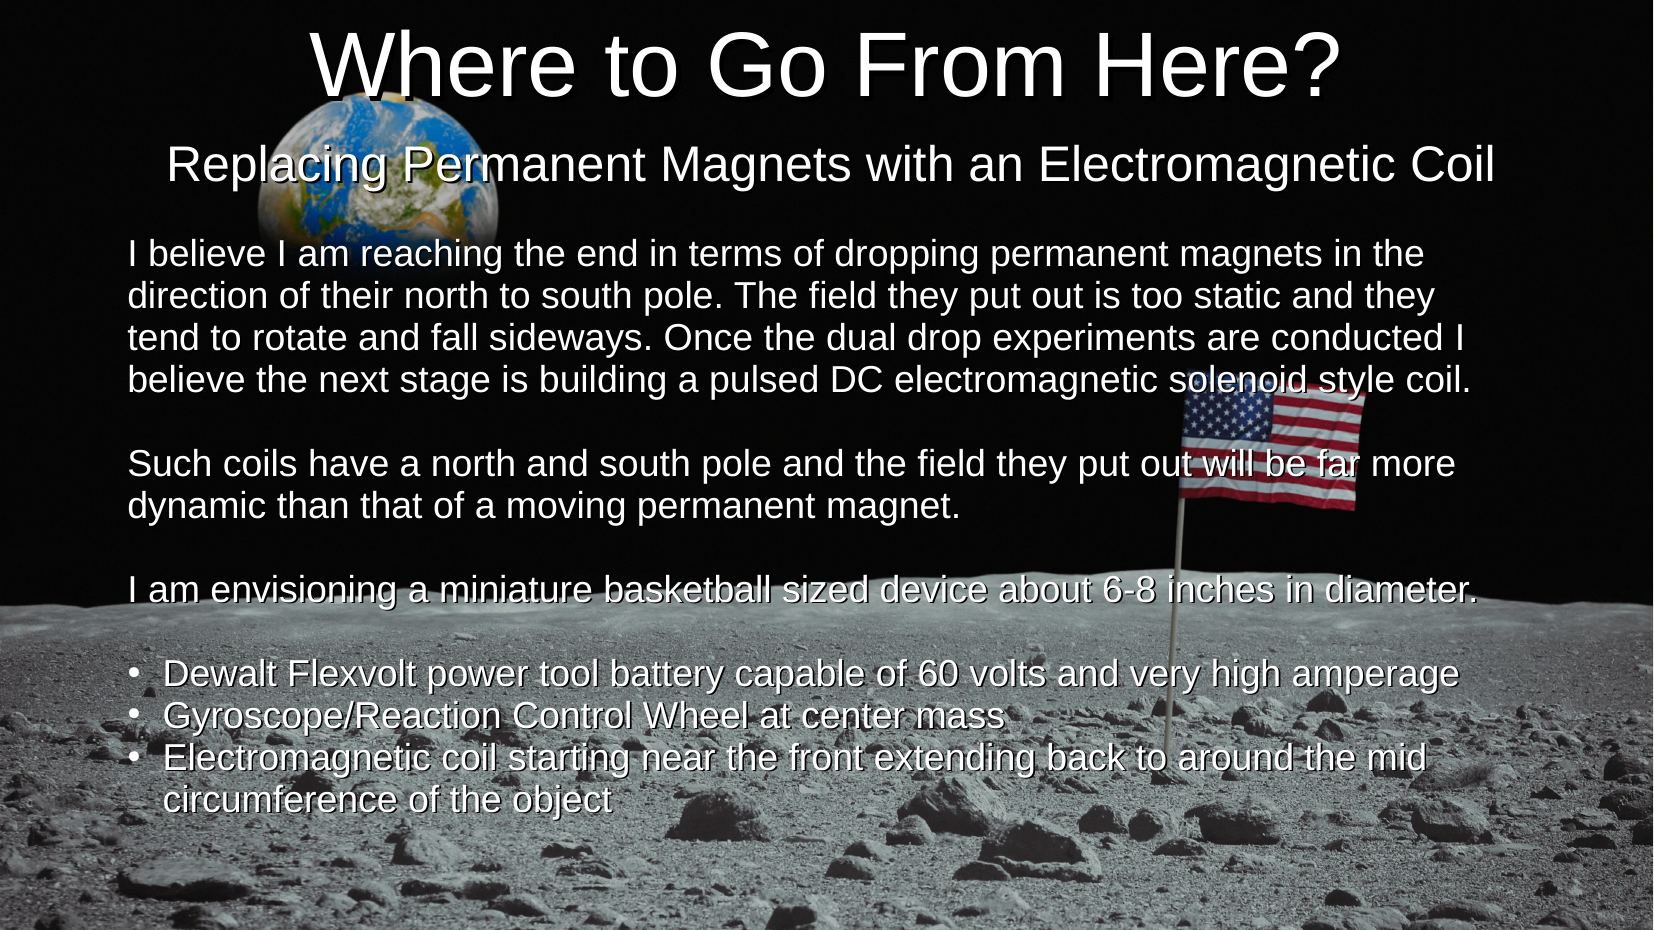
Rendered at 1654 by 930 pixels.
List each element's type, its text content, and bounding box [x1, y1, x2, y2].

title Where to Go From Here? [82, 0, 1571, 168]
title Replacing Permanent Magnets with an Electromagnetic Coil [87, 126, 1576, 202]
text_box I believe I am reaching the end in terms of dropping permanent magnets in the direction of their north to south pole. The field they put out is too static and they tend to rotate and fall sideways. Once the dual drop experiments are conducted I believe the next stage is building a pulsed DC electromagnetic solenoid style coil. Such coils have a north and south pole and the field they put out will be far more dynamic than that of a moving permanent magnet. I am envisioning a miniature basketball sized device about 6-8 inches in diameter. Dewalt Flexvolt power tool battery capable of 60 volts and very high amperage Gyroscope/Reaction Control Wheel at center mass Electromagnetic coil starting near the front extending back to around the mid circumference of the object [112, 225, 1501, 828]
picture [0, 0, 1654, 930]
